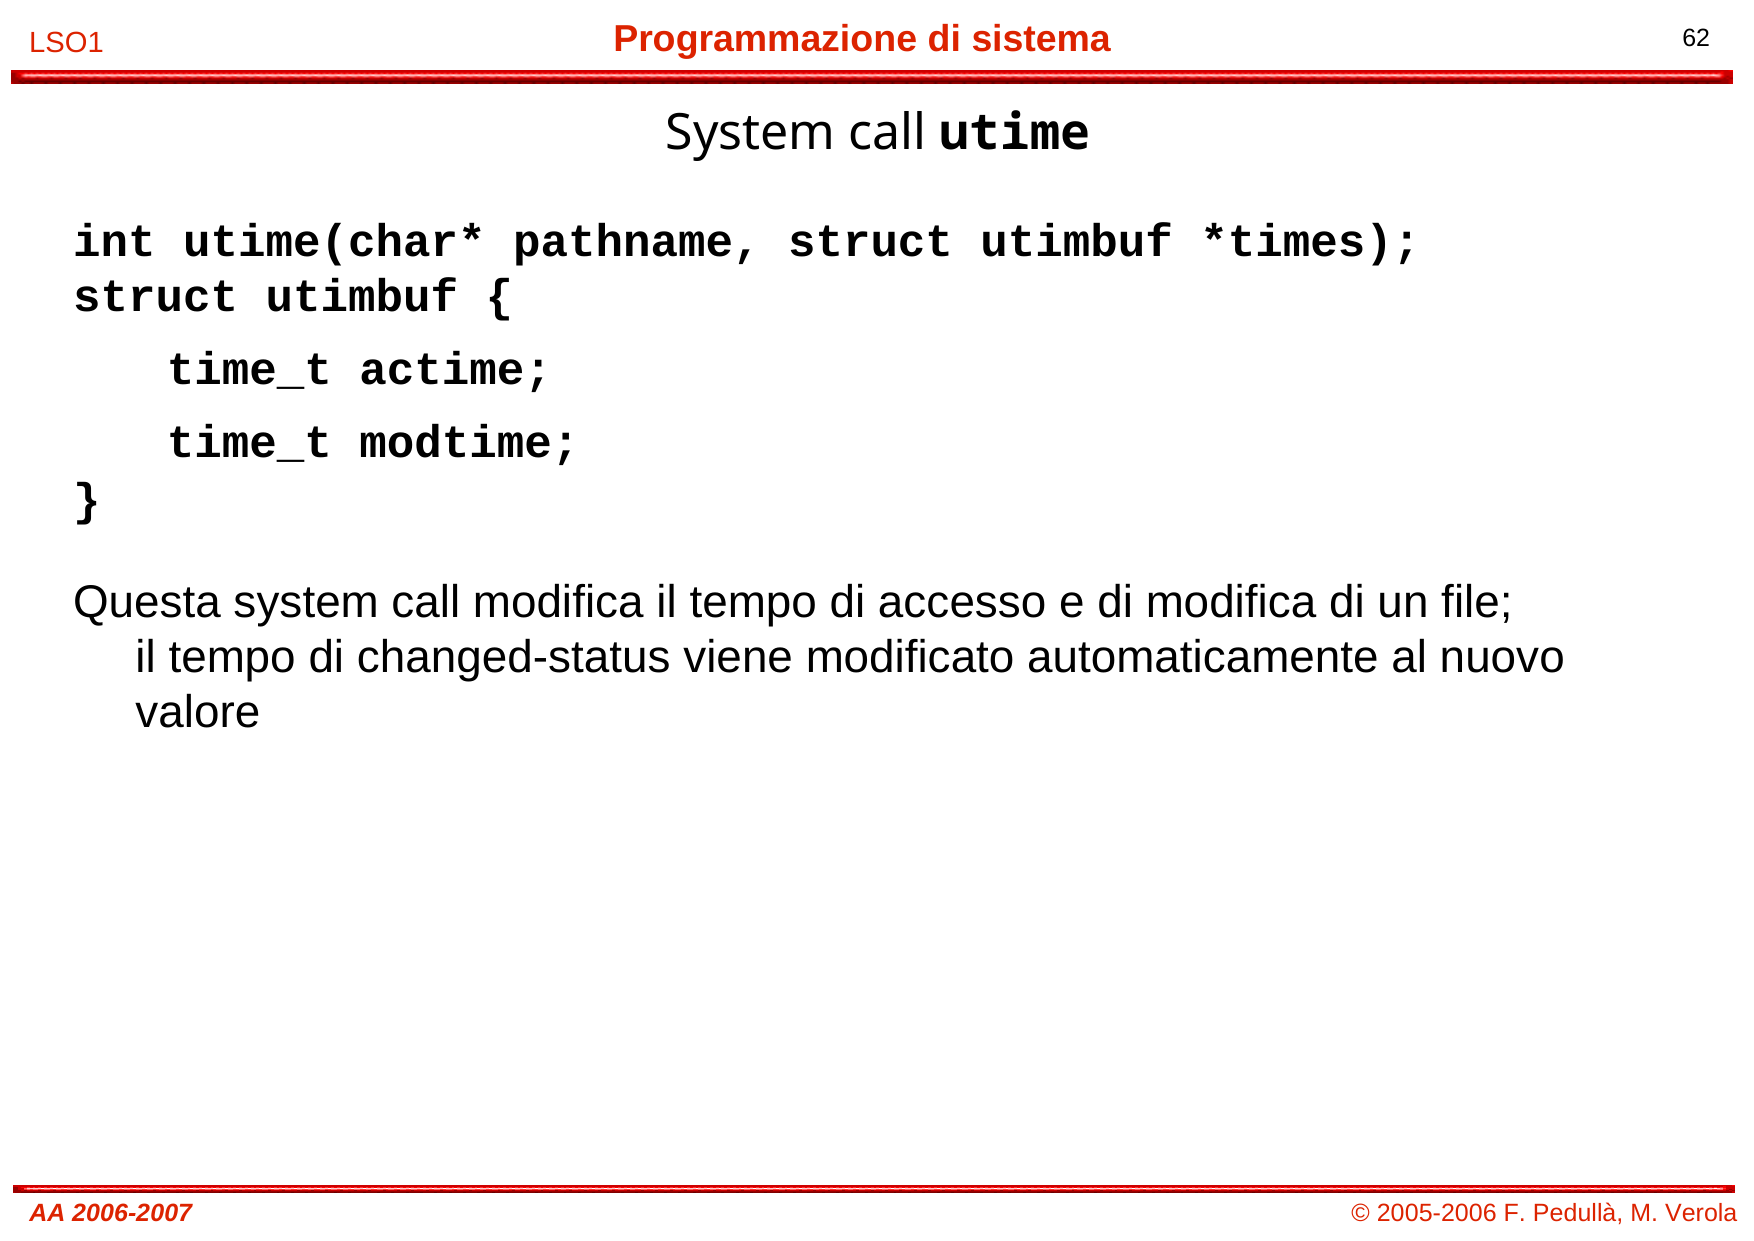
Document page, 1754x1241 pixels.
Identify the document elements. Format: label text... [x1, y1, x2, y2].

title System call utime [575, 84, 1181, 180]
list int utime(char* pathname, struct utimbuf *times); struct utimbuf { time_t actime; time_t modtime; } Questa system call modifica il tempo di accesso e di modifica di un file; il tempo di changed-status viene modificato automaticamente al nuovo valore [58, 206, 1696, 987]
picture [11, 70, 1733, 84]
picture [13, 1185, 1735, 1193]
